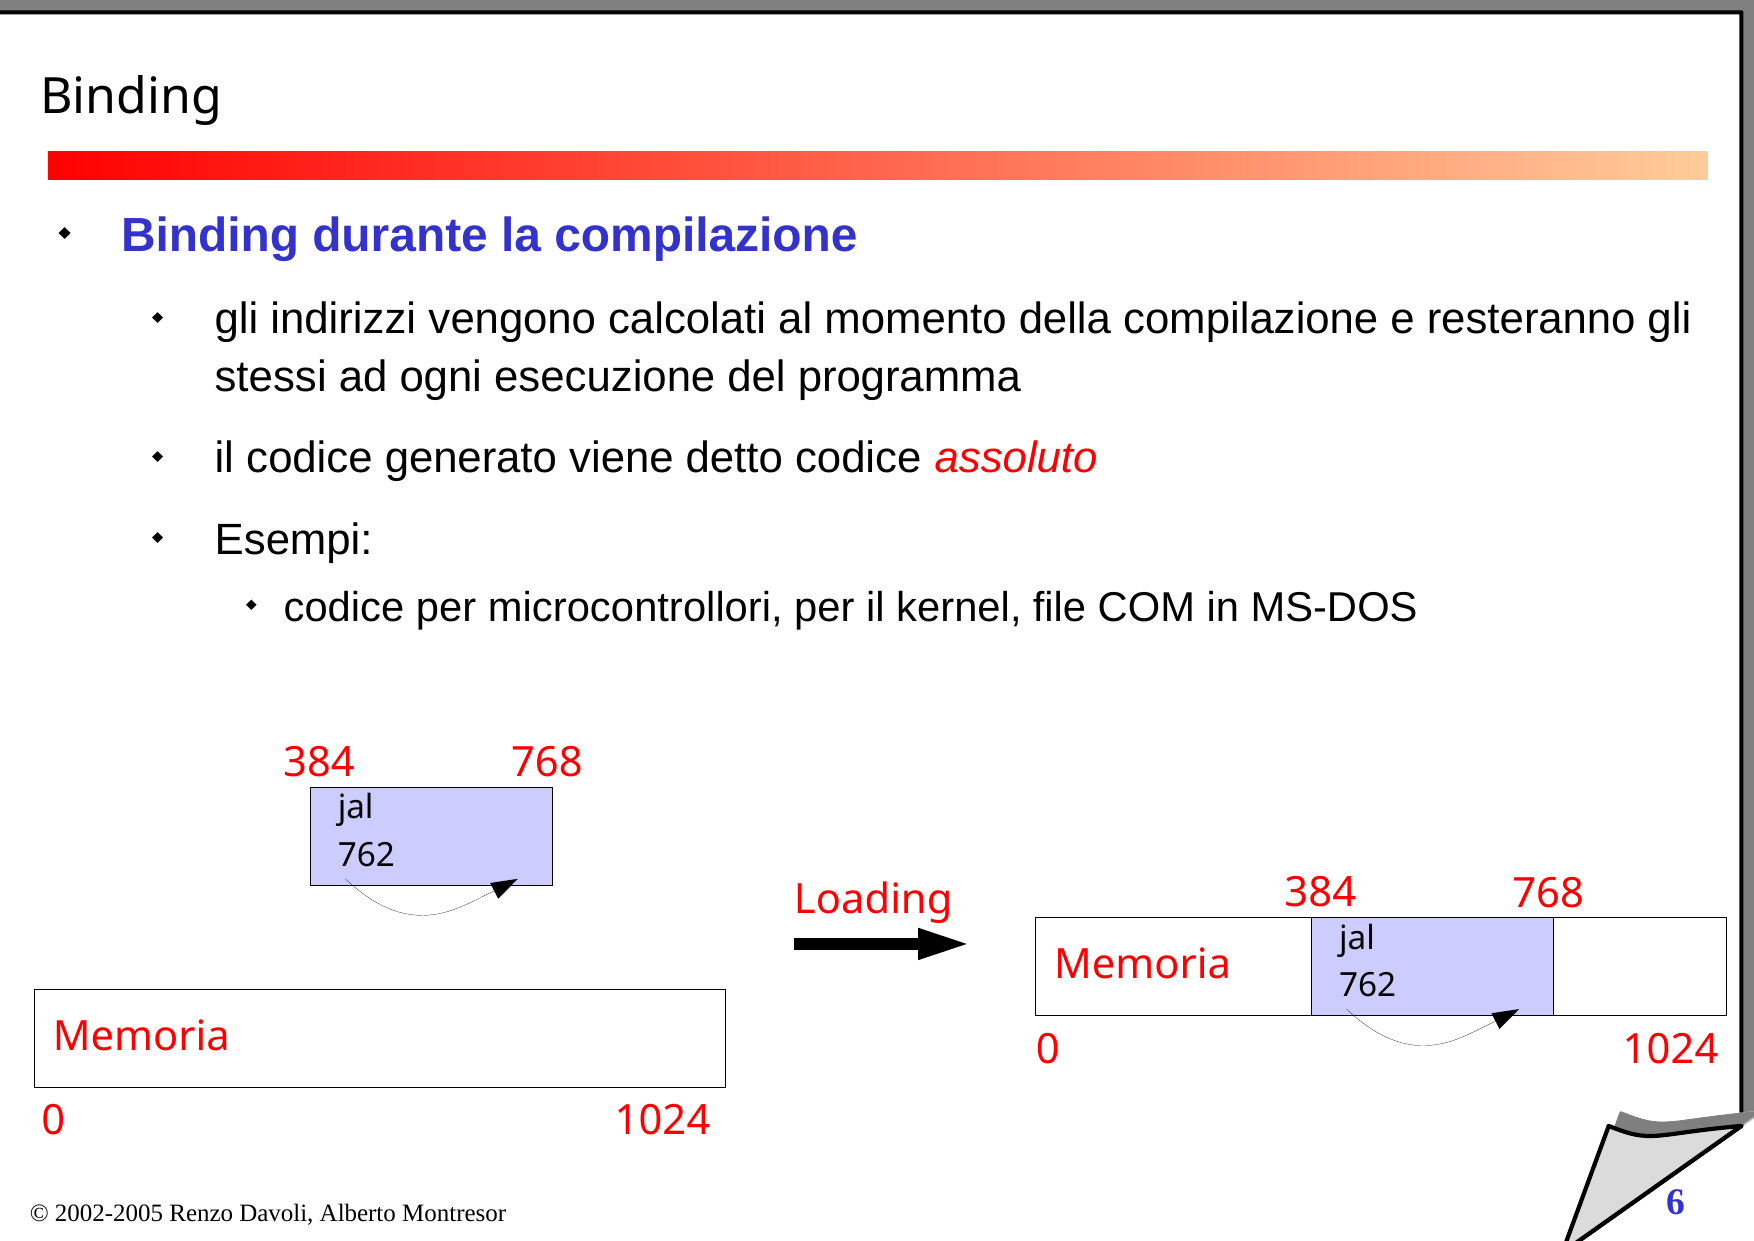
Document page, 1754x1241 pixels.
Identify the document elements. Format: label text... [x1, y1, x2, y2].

text_box [410, 787, 553, 886]
text_box jal 762 [1339, 911, 1411, 1016]
list Binding durante la compilazione gli indirizzi vengono calcolati al momento della compilazione e resteranno gli stessi ad ogni esecuzione del programma il codice generato viene detto codice assoluto Esempi: codice per microcontrollori, per il kernel, file COM in MS-DOS [58, 206, 1696, 684]
text_box 1024 [1622, 1015, 1735, 1080]
text_box [1411, 917, 1554, 1016]
text_box 0 [1035, 1015, 1066, 1080]
text_box 768 [511, 729, 601, 794]
text_box jal 762 [337, 781, 410, 886]
text_box 384 [1284, 859, 1374, 924]
text_box [310, 794, 337, 886]
text_box Memoria [1054, 930, 1250, 995]
text_box [1311, 924, 1339, 1016]
text_box Loading [794, 865, 966, 930]
text_box 0 [41, 1087, 72, 1152]
text_box 384 [283, 729, 373, 794]
text_box MMU [750, 152, 754, 179]
text_box Memoria [52, 1002, 249, 1067]
text_box 1024 [614, 1087, 727, 1152]
title Binding [40, 49, 1714, 144]
text_box 768 [1512, 859, 1602, 924]
